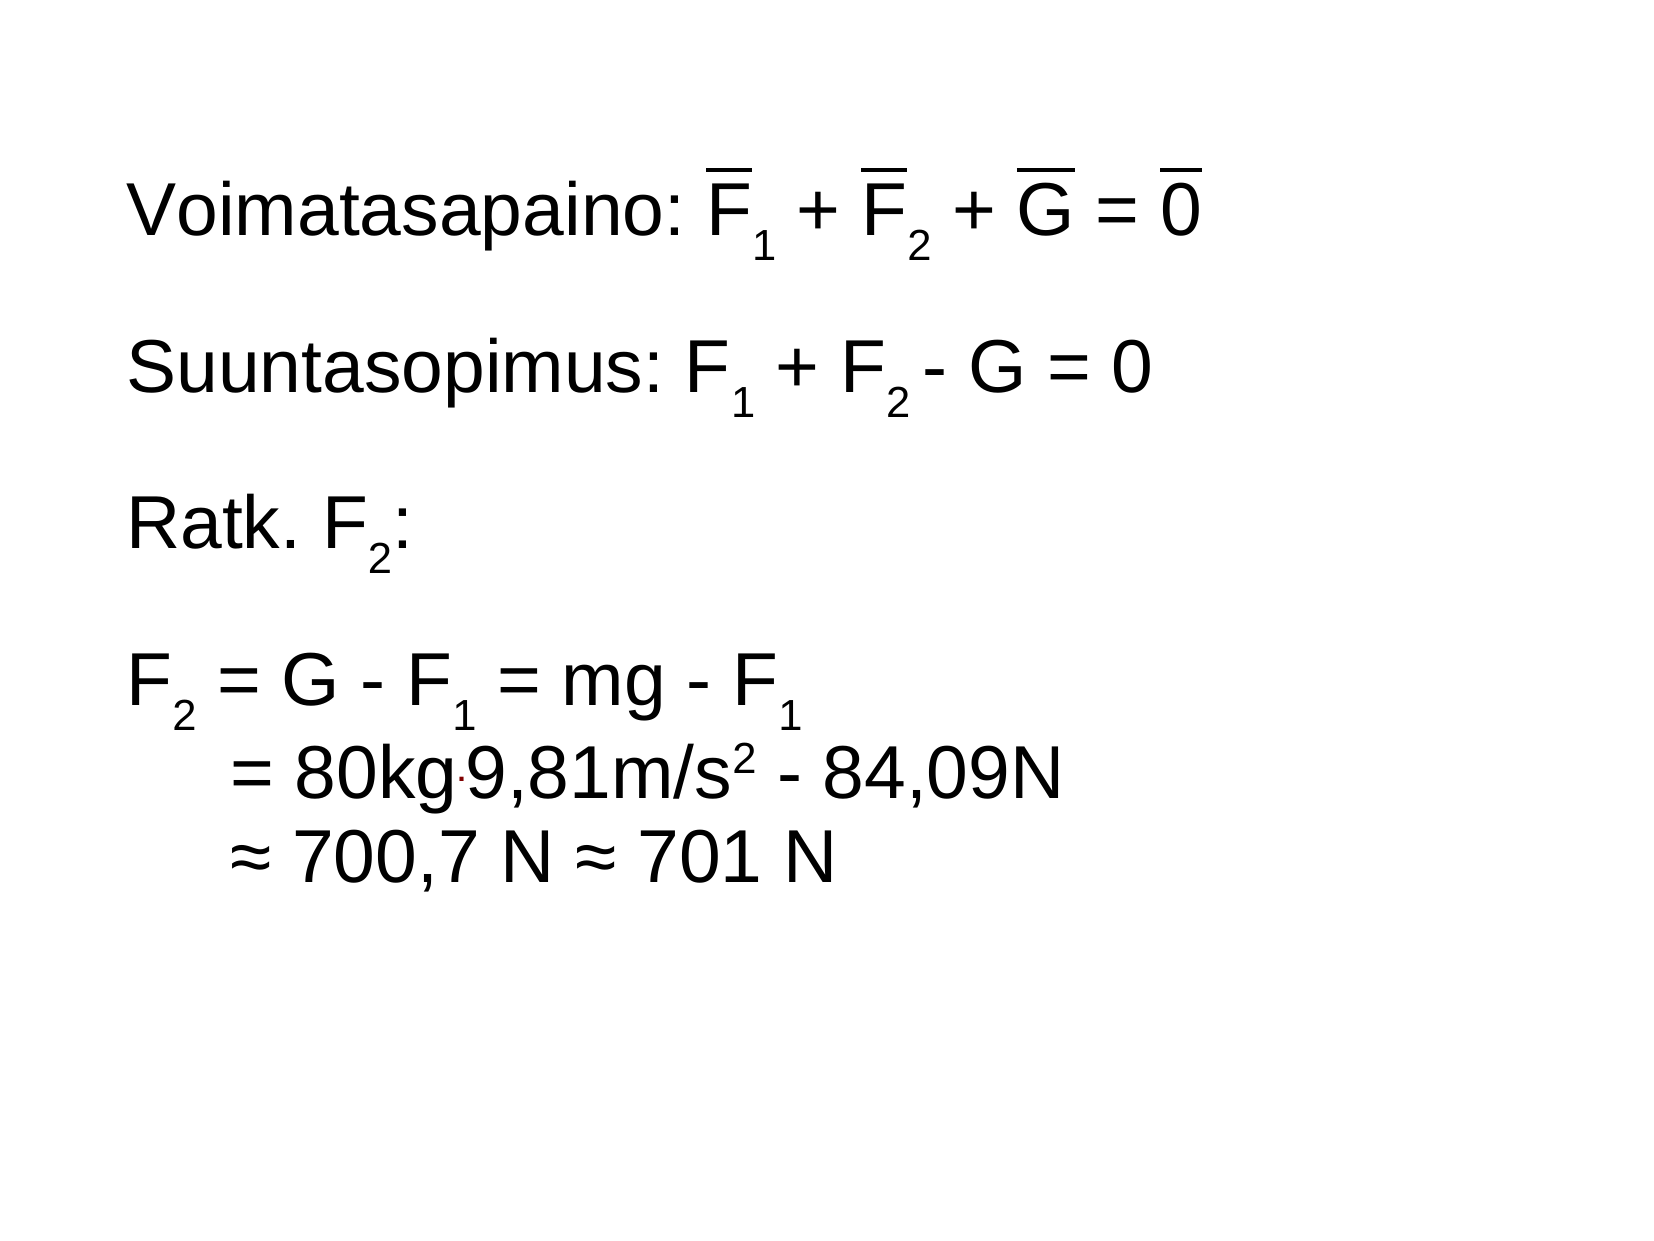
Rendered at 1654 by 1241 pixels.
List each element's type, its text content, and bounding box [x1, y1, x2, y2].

text_box Voimatasapaino: F1 + F2 + G = 0 Suuntasopimus: F1 + F2 - G = 0 Ratk. F2: F2 = G - F1 = mg - F1 = 80kg.9,81m/s2 - 84,09N ≈ 700,7 N ≈ 701 N [111, 153, 1501, 1241]
